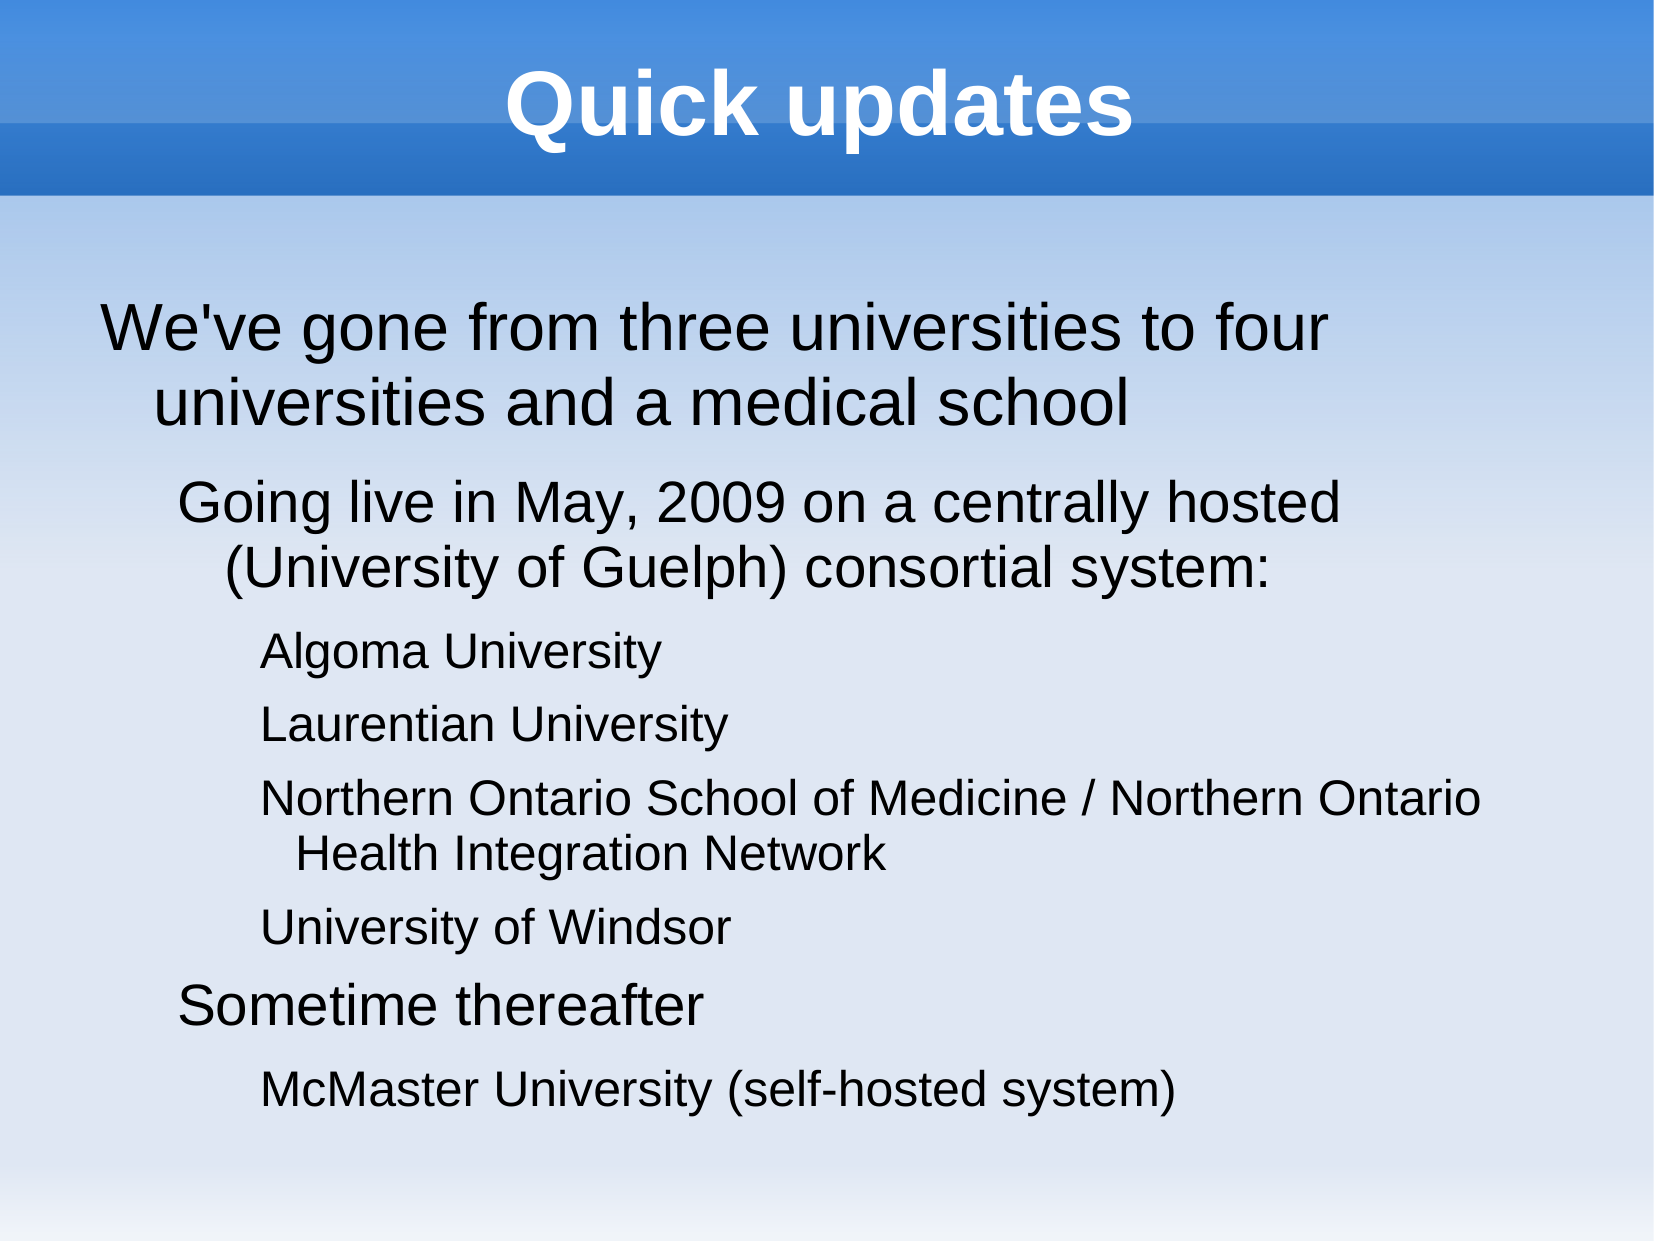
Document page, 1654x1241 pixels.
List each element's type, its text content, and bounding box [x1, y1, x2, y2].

list We've gone from three universities to four universities and a medical school Going live in May, 2009 on a centrally hosted (University of Guelph) consortial system: Algoma University Laurentian University Northern Ontario School of Medicine / Northern Ontario Health Integration Network University of Windsor Sometime thereafter McMaster University (self-hosted system) [82, 290, 1571, 1117]
title Quick updates [76, 0, 1565, 208]
picture [0, 0, 1654, 1241]
